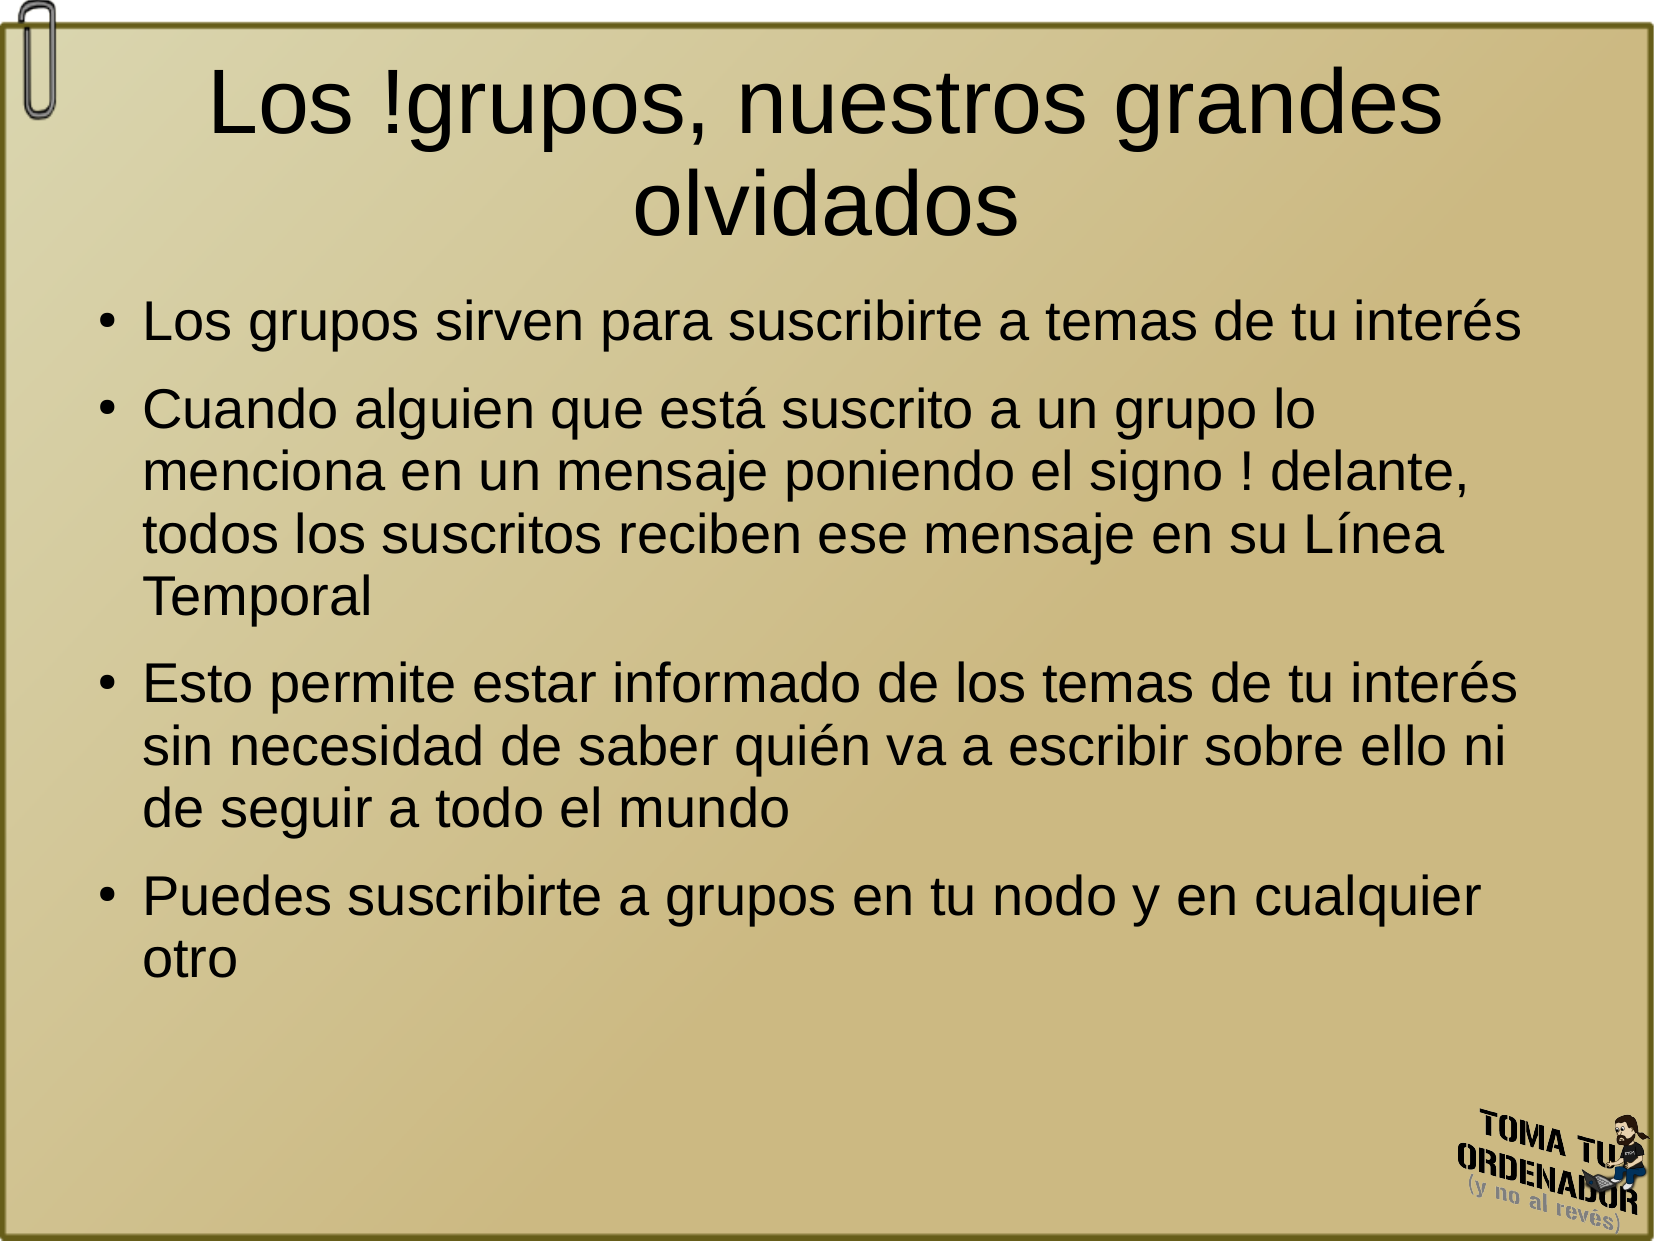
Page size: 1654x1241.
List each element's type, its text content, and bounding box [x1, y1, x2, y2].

picture [0, 0, 1654, 1241]
list Los grupos sirven para suscribirte a temas de tu interés Cuando alguien que está suscrito a un grupo lo menciona en un mensaje poniendo el signo ! delante, todos los suscritos reciben ese mensaje en su Línea Temporal Esto permite estar informado de los temas de tu interés sin necesidad de saber quién va a escribir sobre ello ni de seguir a todo el mundo Puedes suscribirte a grupos en tu nodo y en cualquier otro [82, 290, 1538, 1010]
title Los !grupos, nuestros grandes olvidados [82, 49, 1571, 257]
